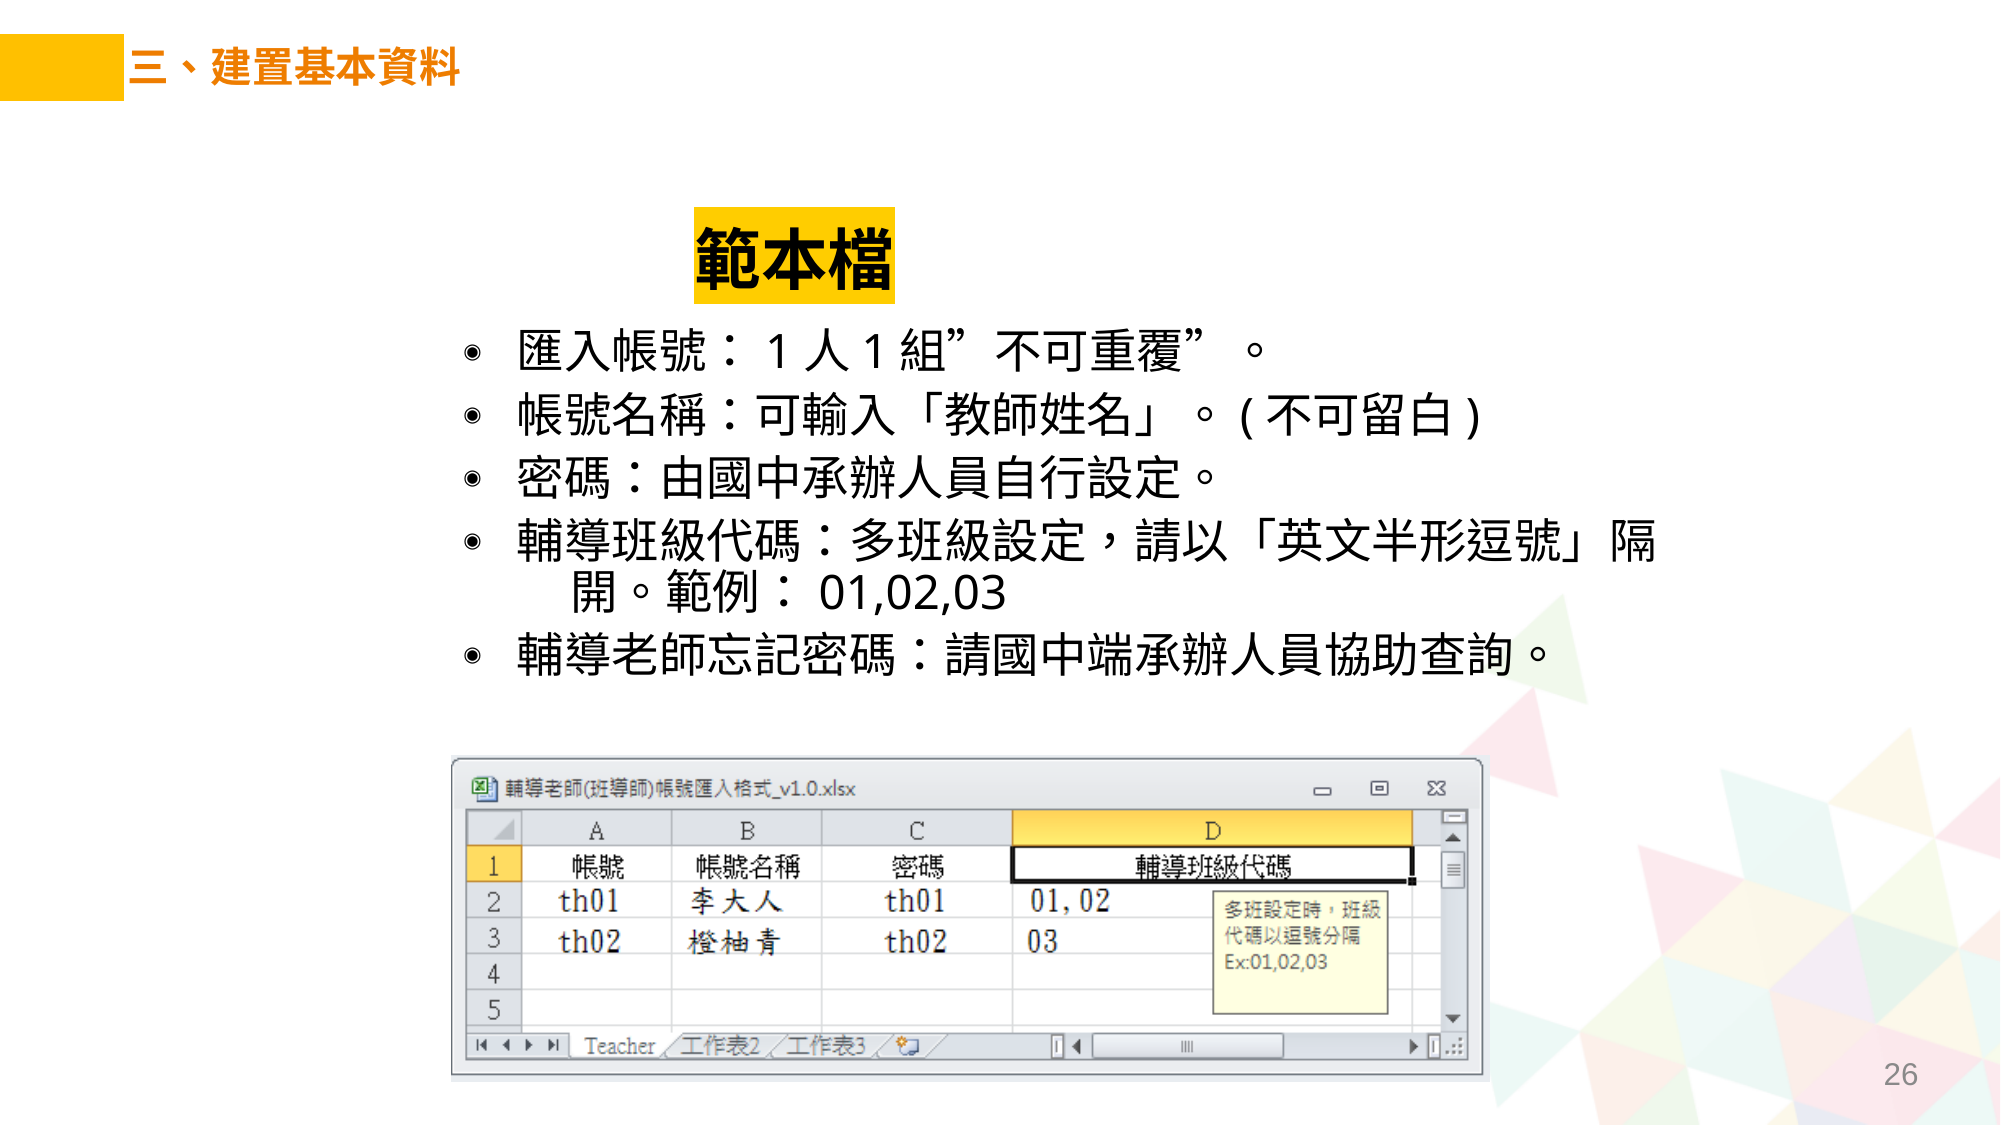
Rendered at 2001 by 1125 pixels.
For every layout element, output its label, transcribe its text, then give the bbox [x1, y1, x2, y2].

text_box [0, 34, 124, 101]
text_box 26 [1868, 1038, 1989, 1125]
text_box 三、建置基本資料 [112, 33, 538, 99]
title 範本檔 [679, 212, 934, 284]
picture [451, 755, 1490, 1082]
list 匯入帳號：1人1組”不可重覆”。 帳號名稱：可輸入「教師姓名」。(不可留白) 密碼：由國中承辦人員自行設定。 輔導班級代碼：多班級設定，請以「英文半形逗號」隔開。範例：01,02,03 輔導老師忘記密碼：請國中端承辦人員協助查詢。 [412, 313, 1689, 701]
